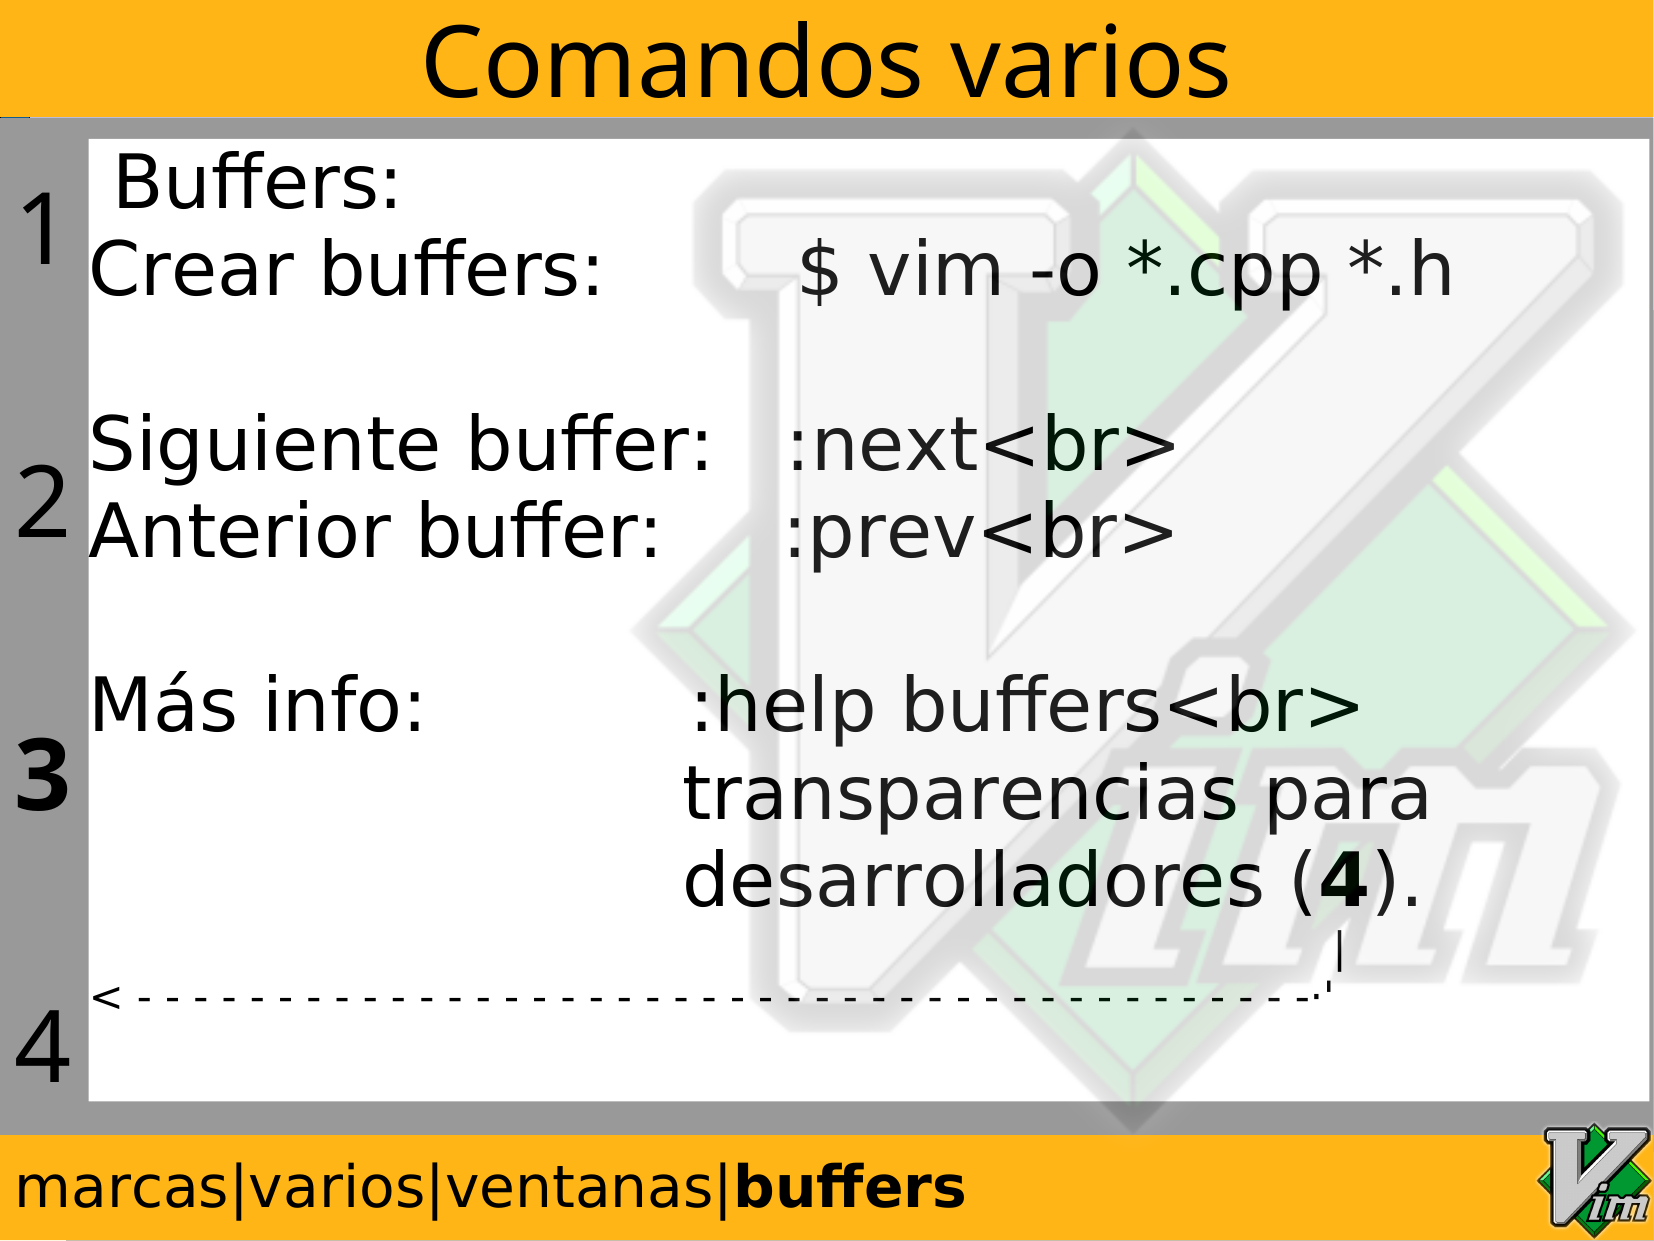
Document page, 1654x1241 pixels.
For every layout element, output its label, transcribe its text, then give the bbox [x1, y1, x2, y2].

text_box Comandos varios [0, 0, 1654, 117]
text_box Buffers: Crear buffers: $ vim -o *.cpp *.h Siguiente buffer: :next<br> Anterior buffer: :prev<br> Más info: :help buffers<br> transparencias para desarrolladores (4). | < - - - - - - - - - - - - - - - - - - - - - - - - - - - - - - - - - - - - - - - - - -·' [88, 138, 620, 1102]
picture [620, 118, 1654, 1241]
text_box marcas|varios|ventanas|buffers [0, 1135, 1535, 1241]
text_box 1 - Introducción 2 - Novatos 3 - Power Users 4 -Desarrolladores [0, 118, 620, 1135]
